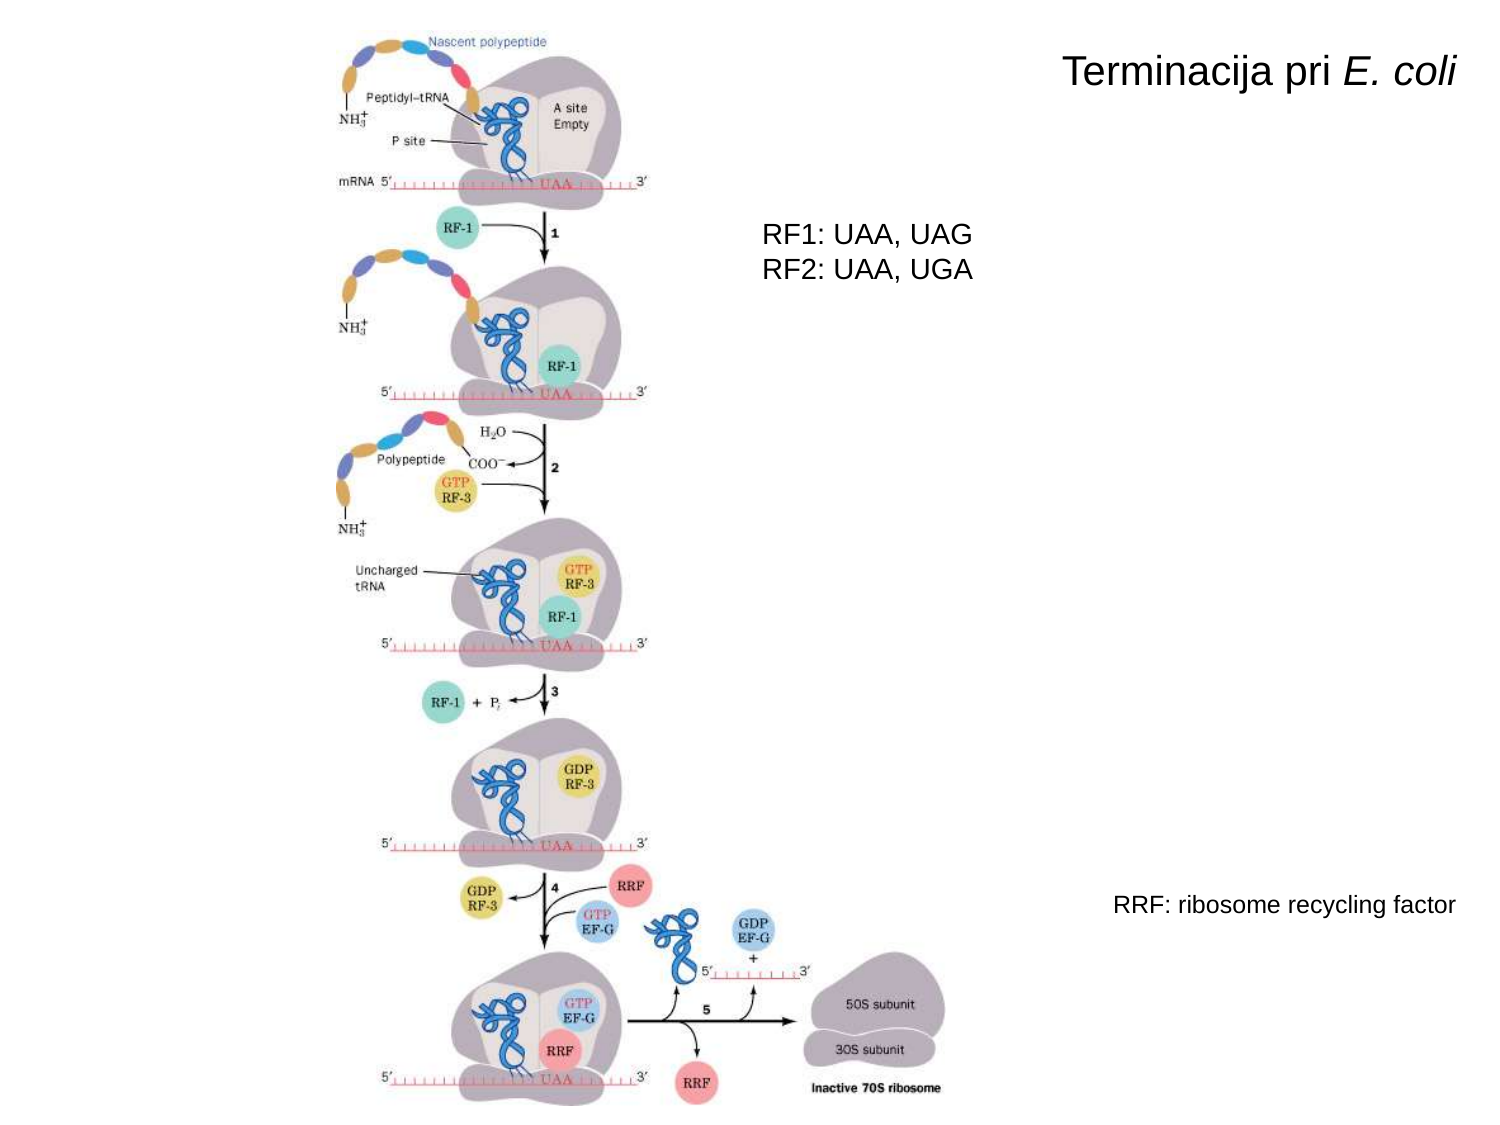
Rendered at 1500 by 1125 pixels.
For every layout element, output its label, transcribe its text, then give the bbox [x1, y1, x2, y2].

text_box RF1: UAA, UAG RF2: UAA, UGA [747, 207, 989, 293]
text_box RRF: ribosome recycling factor [1098, 881, 1472, 927]
text_box Terminacija pri E. coli [1047, 36, 1472, 102]
picture [336, 30, 946, 1106]
